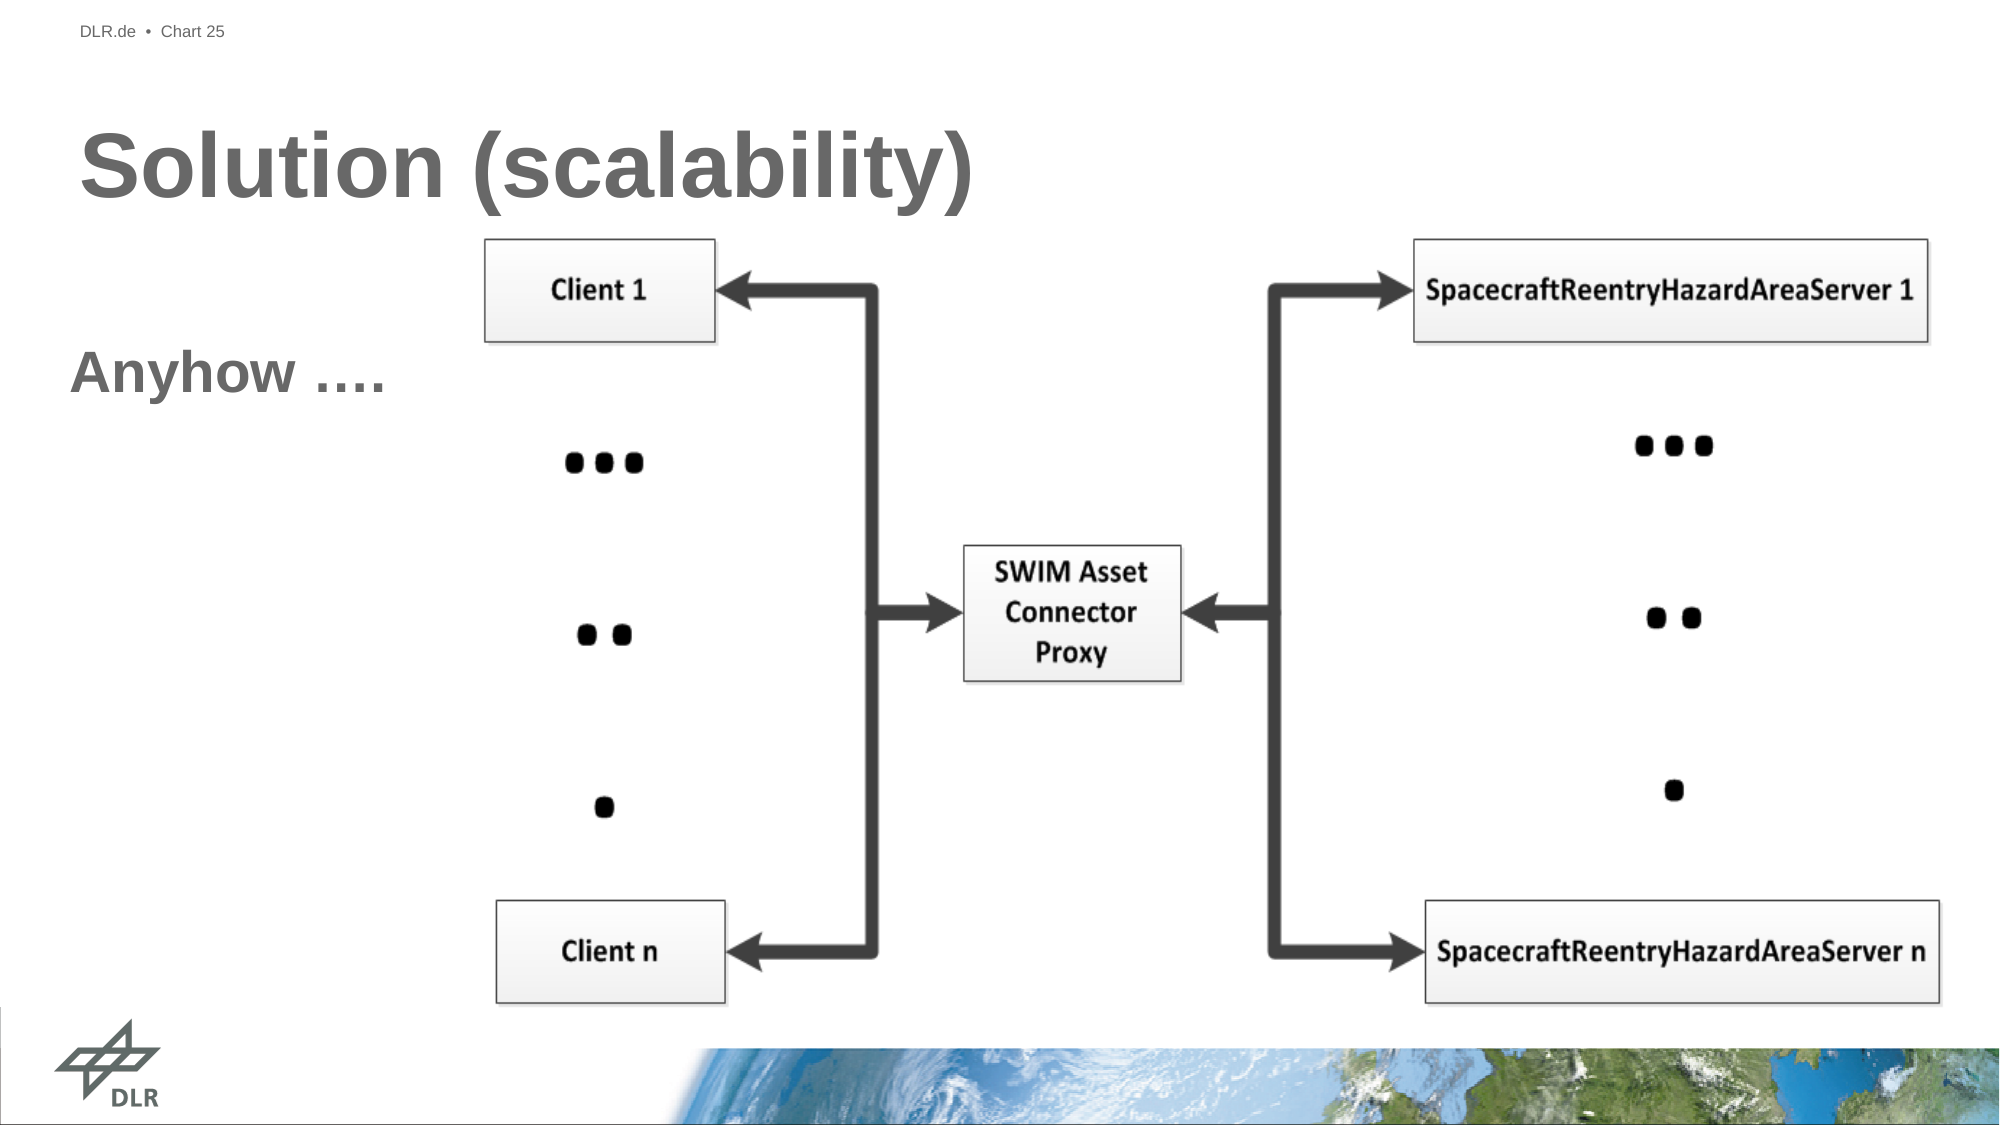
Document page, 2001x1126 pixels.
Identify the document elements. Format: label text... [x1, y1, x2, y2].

title Solution (scalability) [79, 106, 1921, 228]
picture [480, 231, 1946, 1012]
text_box Anyhow …. [55, 326, 480, 412]
slide_number DLR.de • Chart <number> [79, 20, 251, 45]
